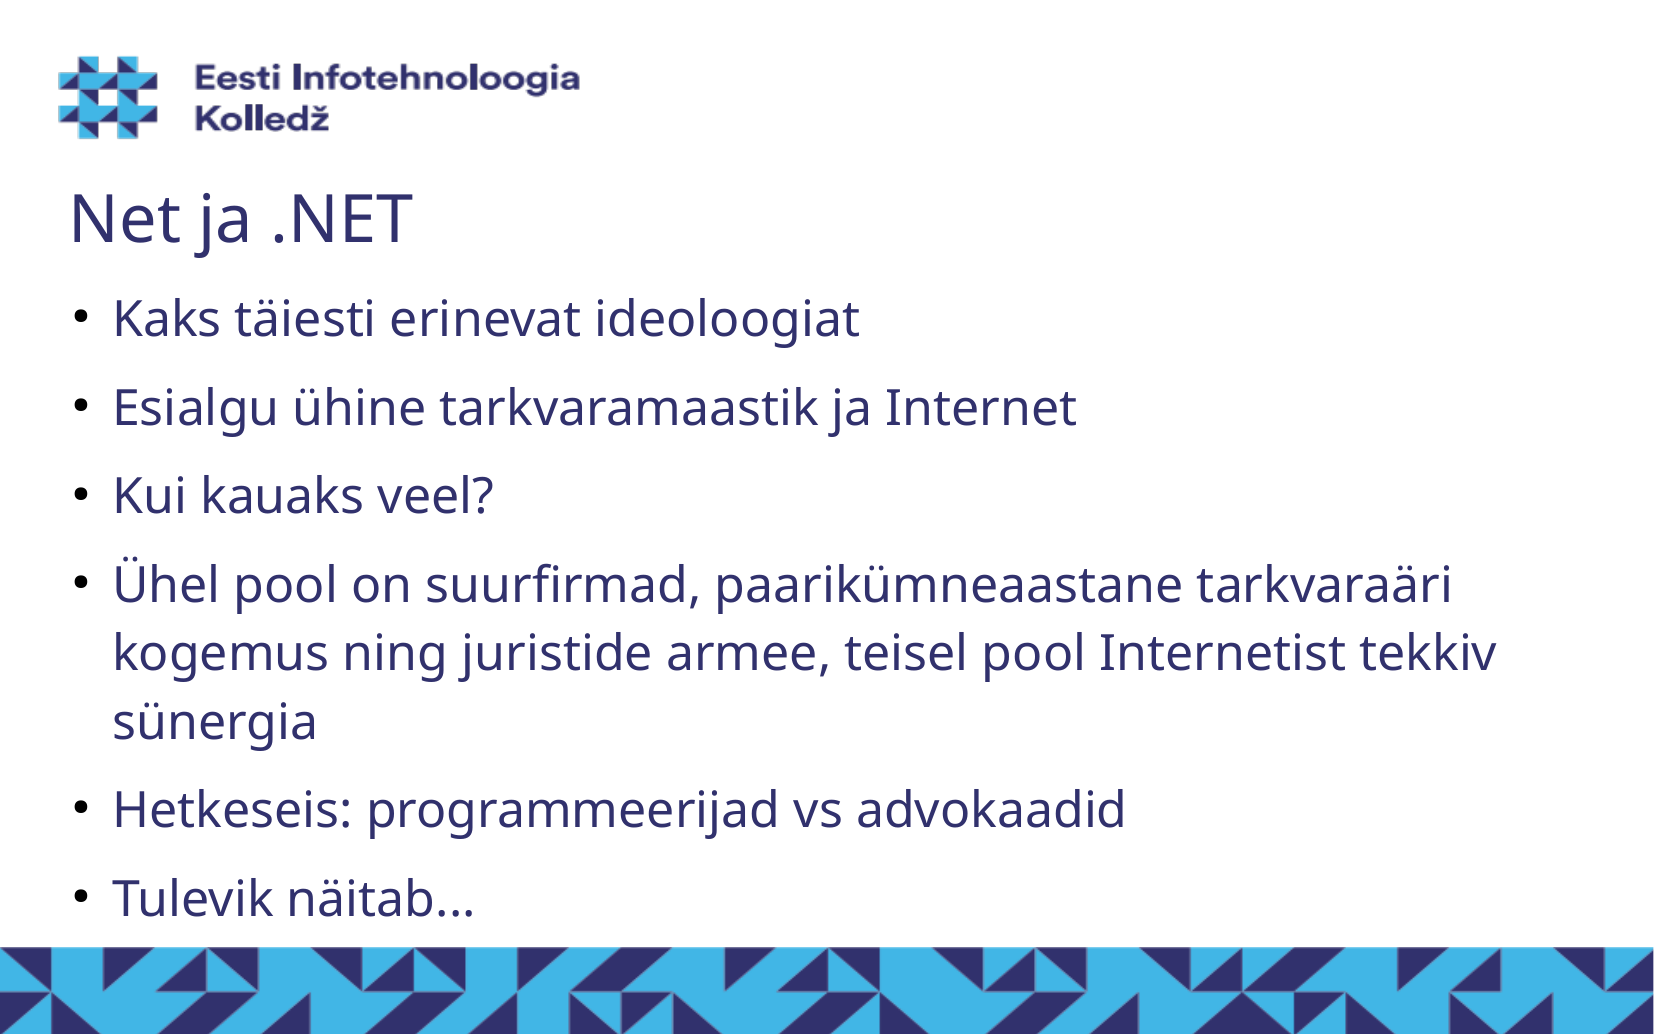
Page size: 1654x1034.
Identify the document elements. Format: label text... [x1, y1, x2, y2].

list Kaks täiesti erinevat ideoloogiat Esialgu ühine tarkvaramaastik ja Internet Kui kauaks veel? Ühel pool on suurfirmad, paarikümneaastane tarkvaraäri kogemus ning juristide armee, teisel pool Internetist tekkiv sünergia Hetkeseis: programmeerijad vs advokaadid Tulevik näitab... [59, 283, 1595, 936]
title Net ja .NET [68, 147, 1536, 283]
